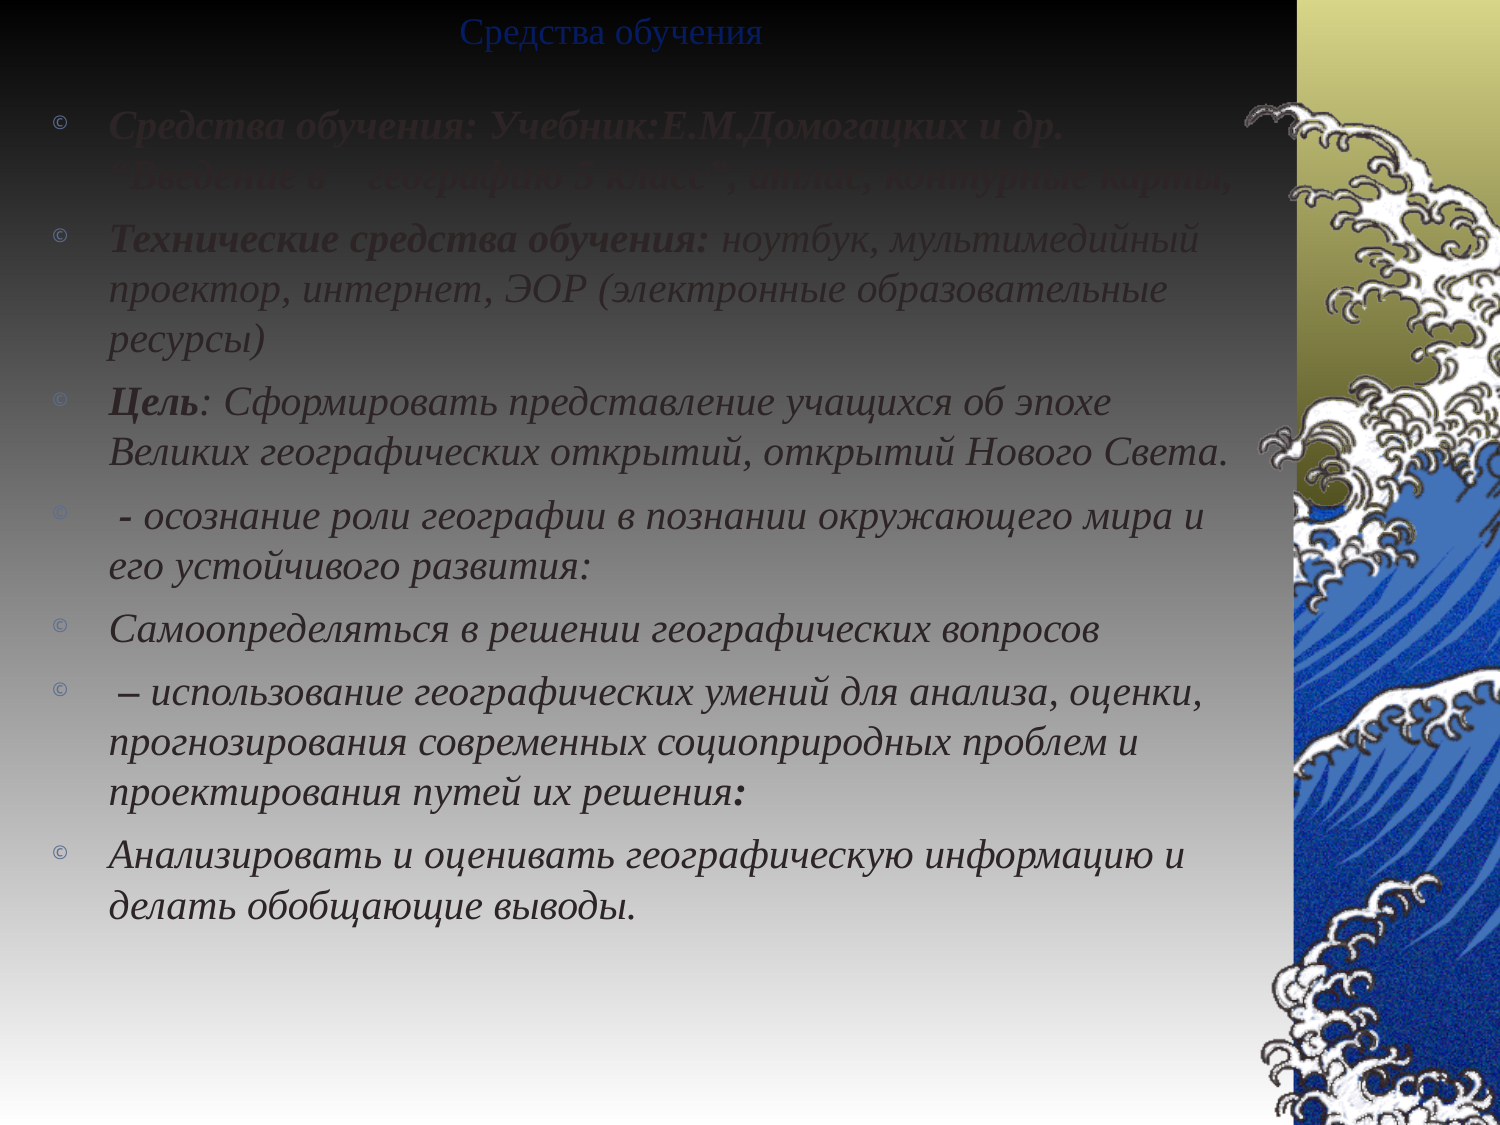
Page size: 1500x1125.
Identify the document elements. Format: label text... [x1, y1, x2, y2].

picture [1217, 76, 1500, 1125]
title Средства обучения [0, 0, 1223, 55]
list Cредства обучения: Учебник:Е.М.Домогацких и др. “Введение в географию 5 класс”, атлас, контурные карты, Технические средства обучения: ноутбук, мультимедийный проектор, интернет, ЭОР (электронные образовательные ресурсы) Цель: Сформировать представление учащихся об эпохе Великих географических открытий, открытий Нового Света. - осознание роли географии в познании окружающего мира и его устойчивого развития: Самоопределяться в решении географических вопросов – использование географических умений для анализа, оценки, прогнозирования современных социоприродных проблем и проектирования путей их решения: Анализировать и оценивать географическую информацию и делать обобщающие выводы. [37, 90, 1250, 1125]
